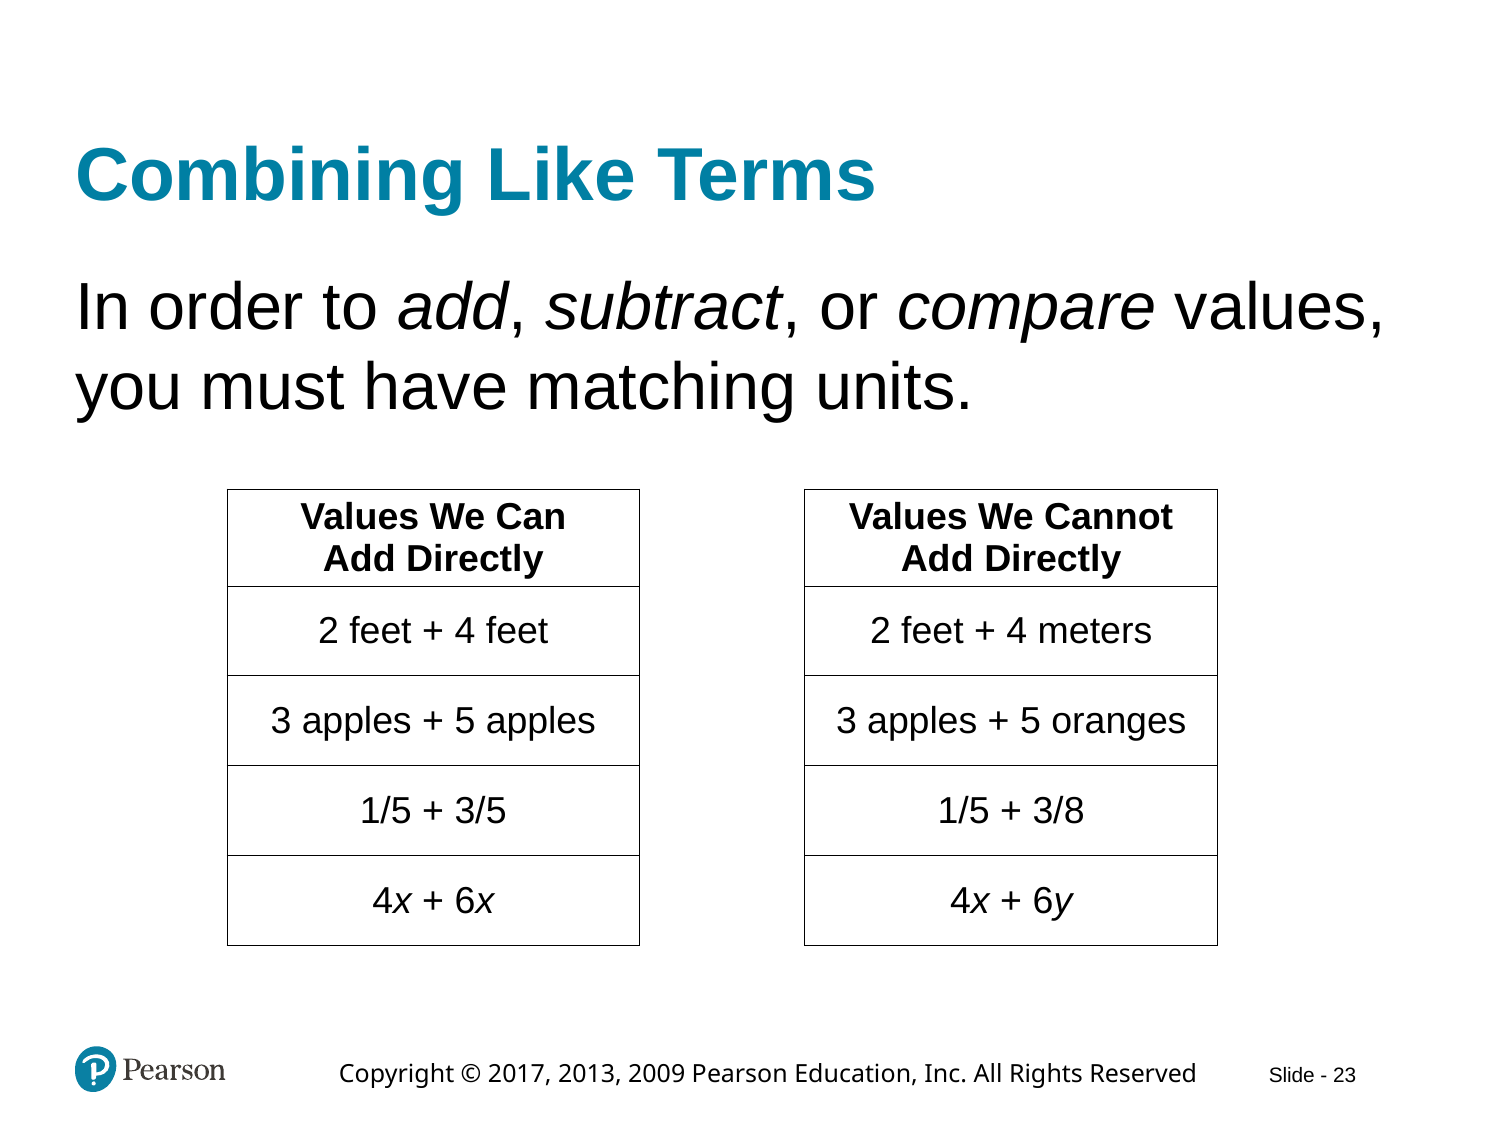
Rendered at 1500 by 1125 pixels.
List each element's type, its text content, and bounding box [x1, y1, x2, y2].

table_cell 4x + 6y [805, 856, 1217, 945]
table_cell 4x + 6x [228, 856, 639, 945]
list In order to add, subtract, or compare values, you must have matching units. [75, 262, 1425, 451]
table_cell 2 feet + 4 feet [228, 587, 639, 675]
table_cell 2 feet + 4 meters [805, 587, 1217, 675]
table_header Values We Cannot Add Directly [805, 490, 1217, 586]
table_cell 1/5 + 3/5 [228, 766, 639, 855]
table_header Values We Can Add Directly [228, 490, 639, 586]
table_cell 3 apples + 5 apples [228, 676, 639, 765]
title Combining Like Terms [75, 35, 1425, 216]
table_cell 1/5 + 3/8 [805, 766, 1217, 855]
table_cell 3 apples + 5 oranges [805, 676, 1217, 765]
